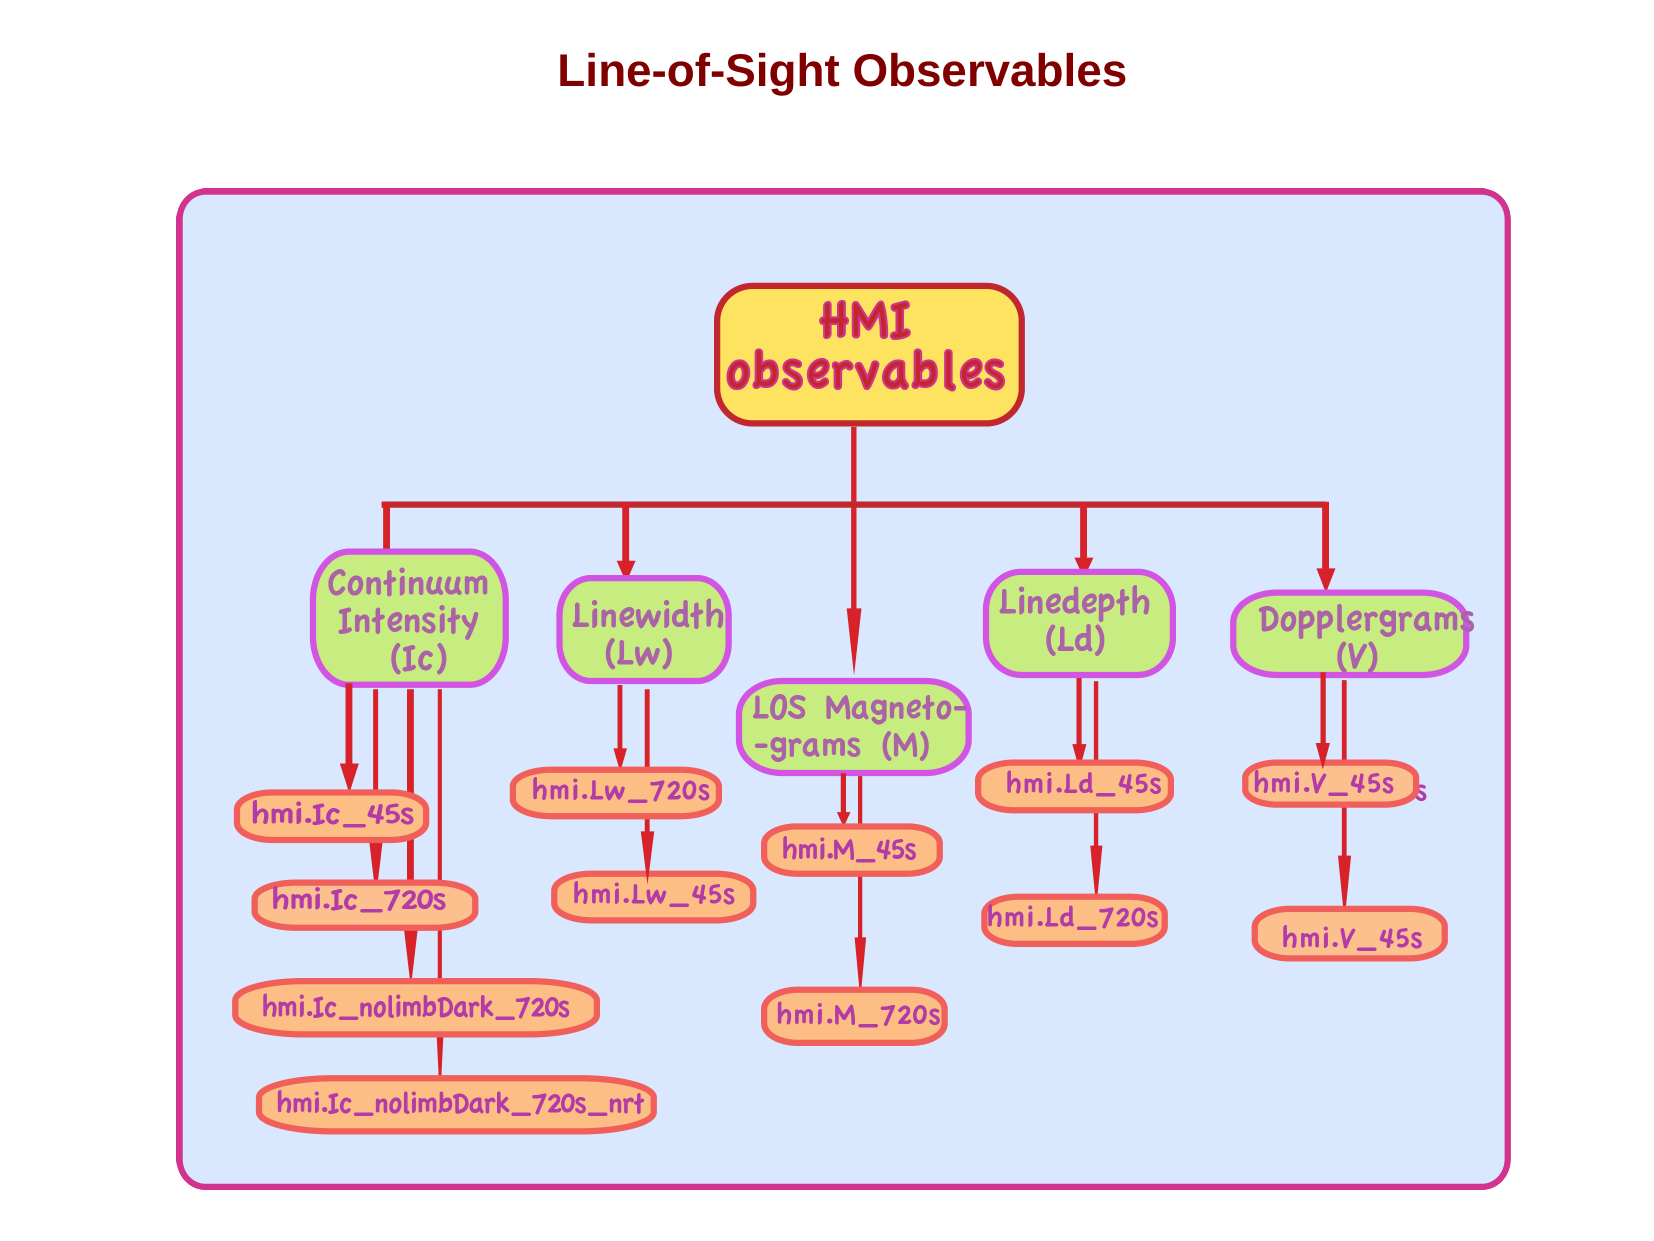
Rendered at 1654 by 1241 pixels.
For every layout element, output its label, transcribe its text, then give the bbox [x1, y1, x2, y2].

picture [176, 188, 1511, 1190]
text_box Line-of-Sight Observables [542, 37, 1276, 152]
